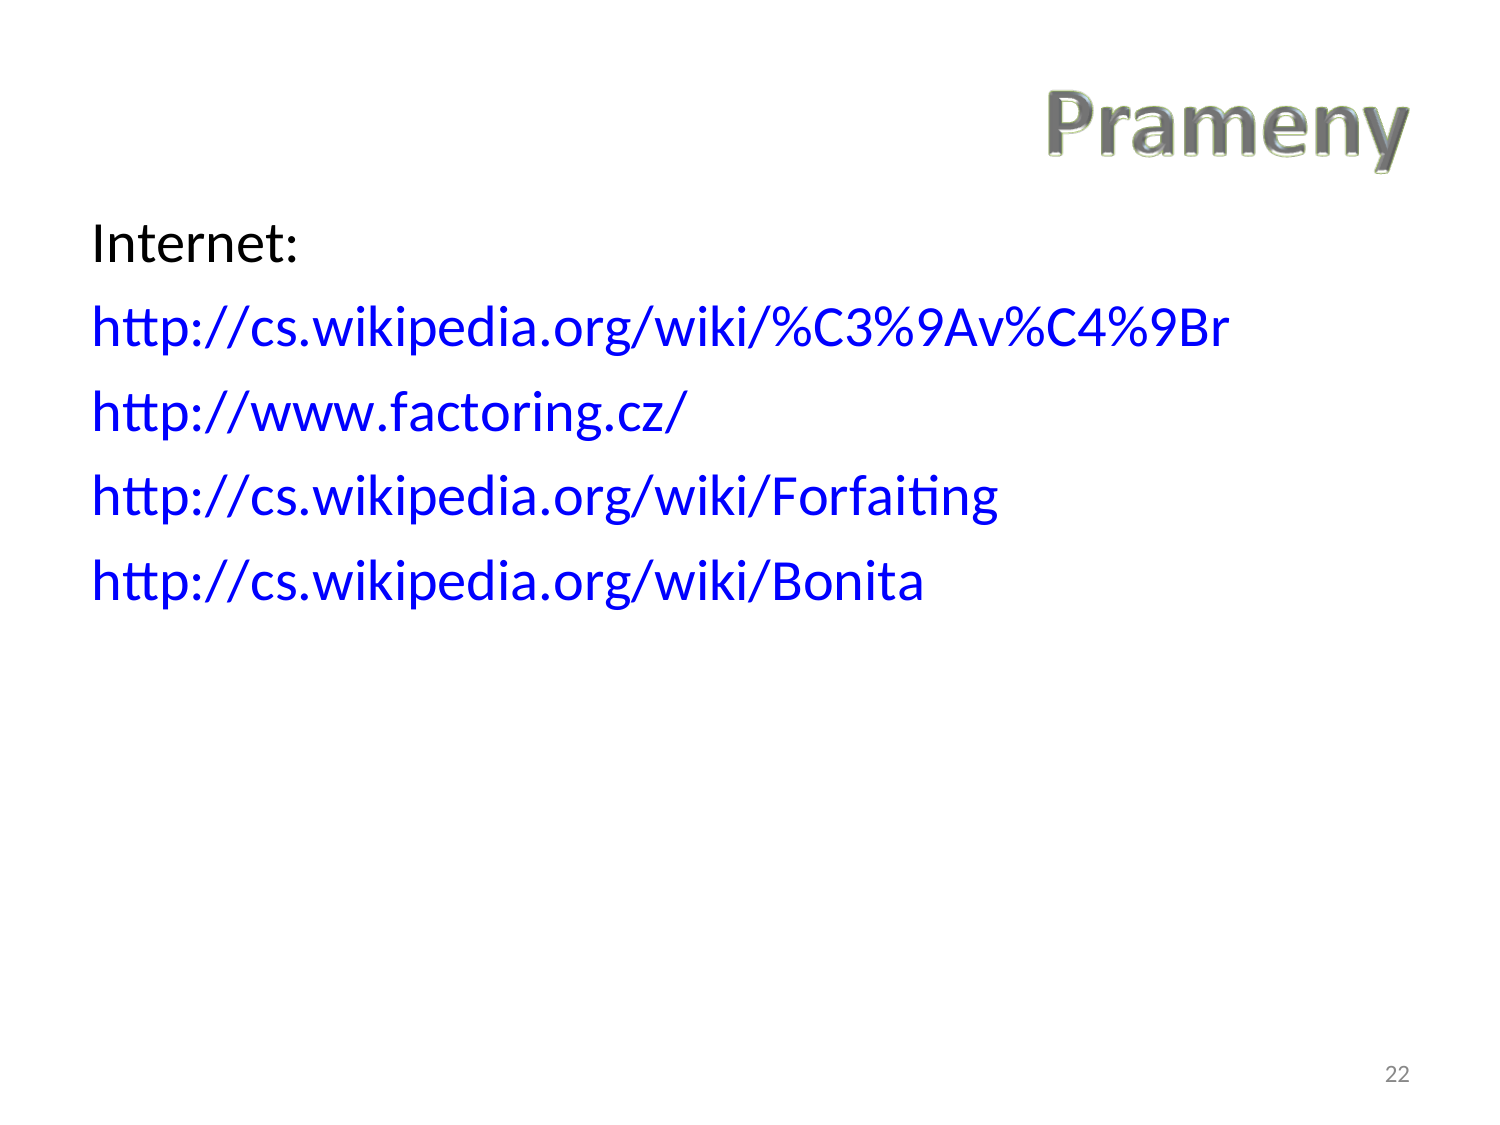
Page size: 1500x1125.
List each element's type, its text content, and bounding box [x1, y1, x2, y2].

text_box [980, 28, 1472, 191]
list Internet: http://cs.wikipedia.org/wiki/%C3%9Av%C4%9Br http://www.factoring.cz/ http://cs.wikipedia.org/wiki/Forfaiting http://cs.wikipedia.org/wiki/Bonita [76, 196, 1427, 939]
text_box <číslo> [1074, 1042, 1426, 1103]
